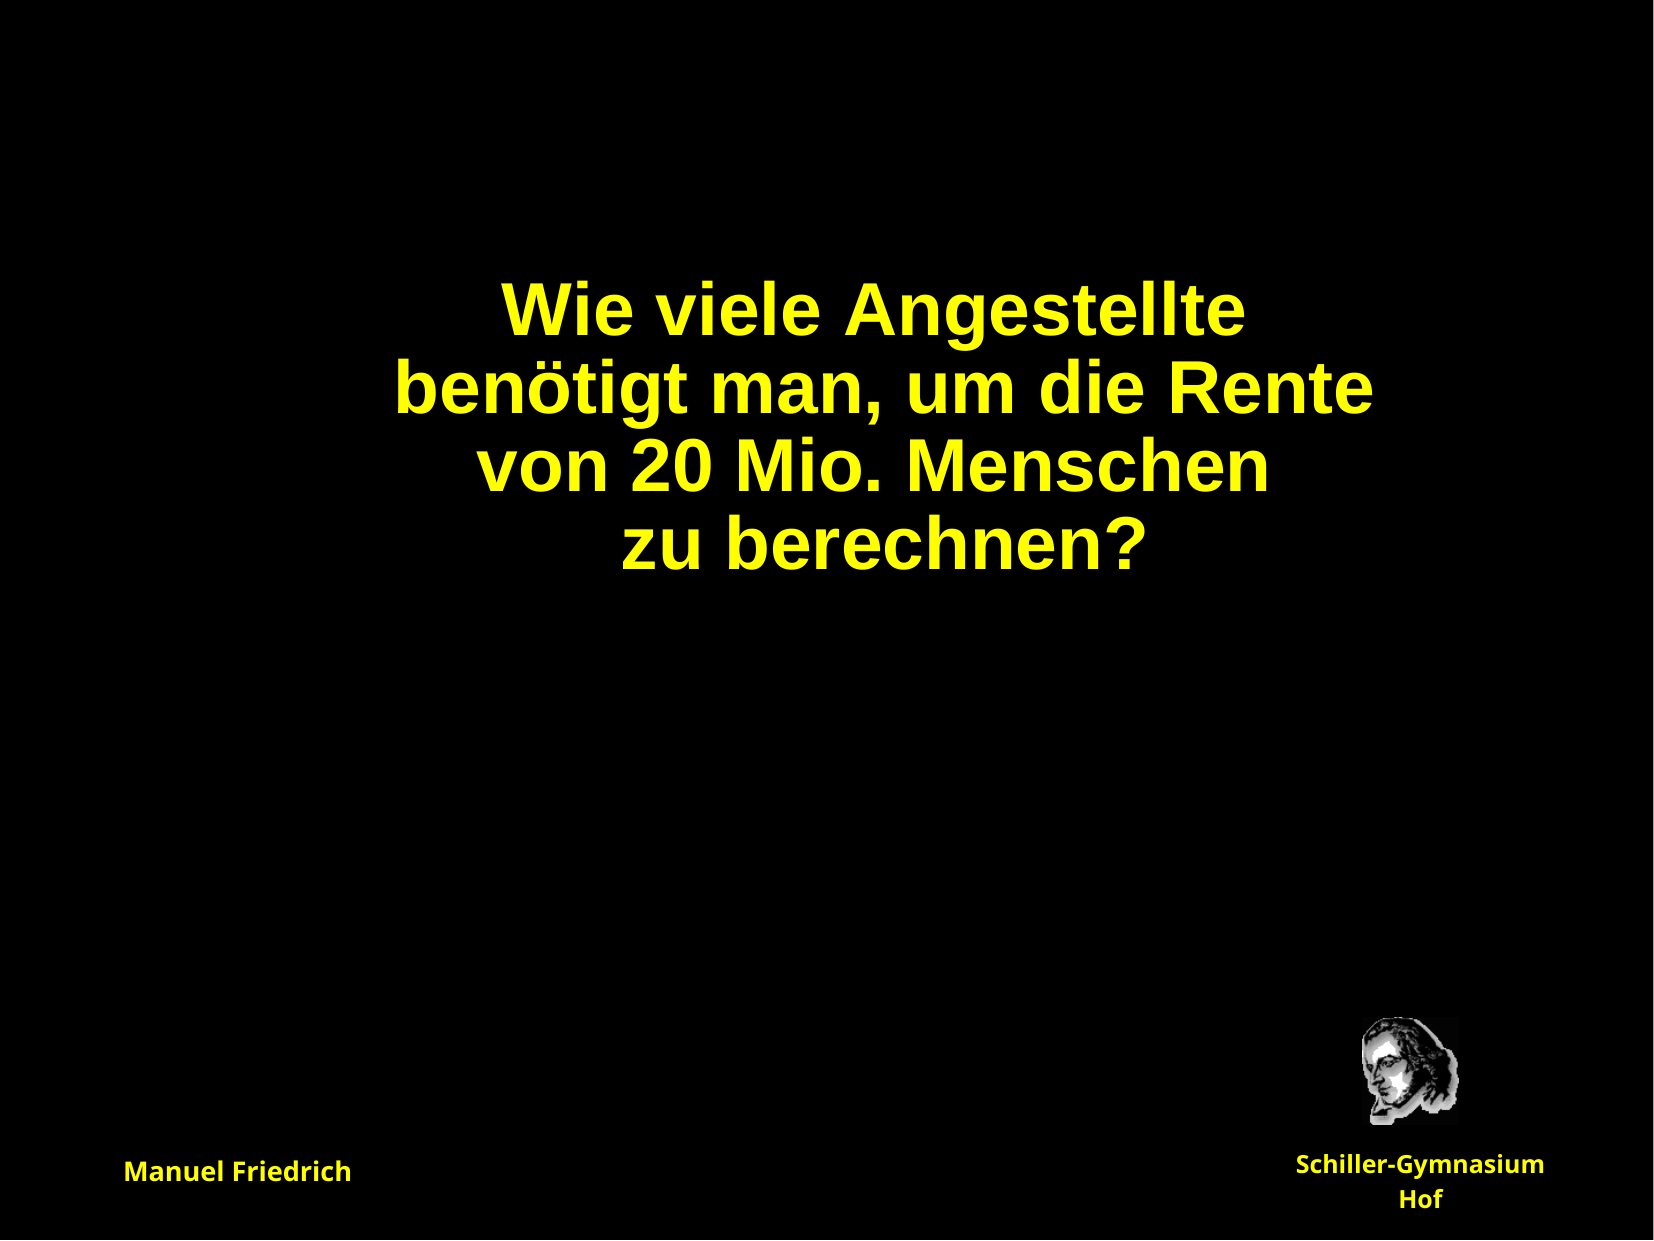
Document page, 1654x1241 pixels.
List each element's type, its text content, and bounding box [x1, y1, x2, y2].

text_box Manuel Friedrich [123, 1151, 353, 1191]
picture [1362, 1017, 1459, 1126]
text_box Wie viele Angestellte benötigt man, um die Rente von 20 Mio. Menschen zu berechnen? [393, 273, 1377, 799]
text_box Schiller-Gymnasium Hof [1295, 1145, 1546, 1216]
